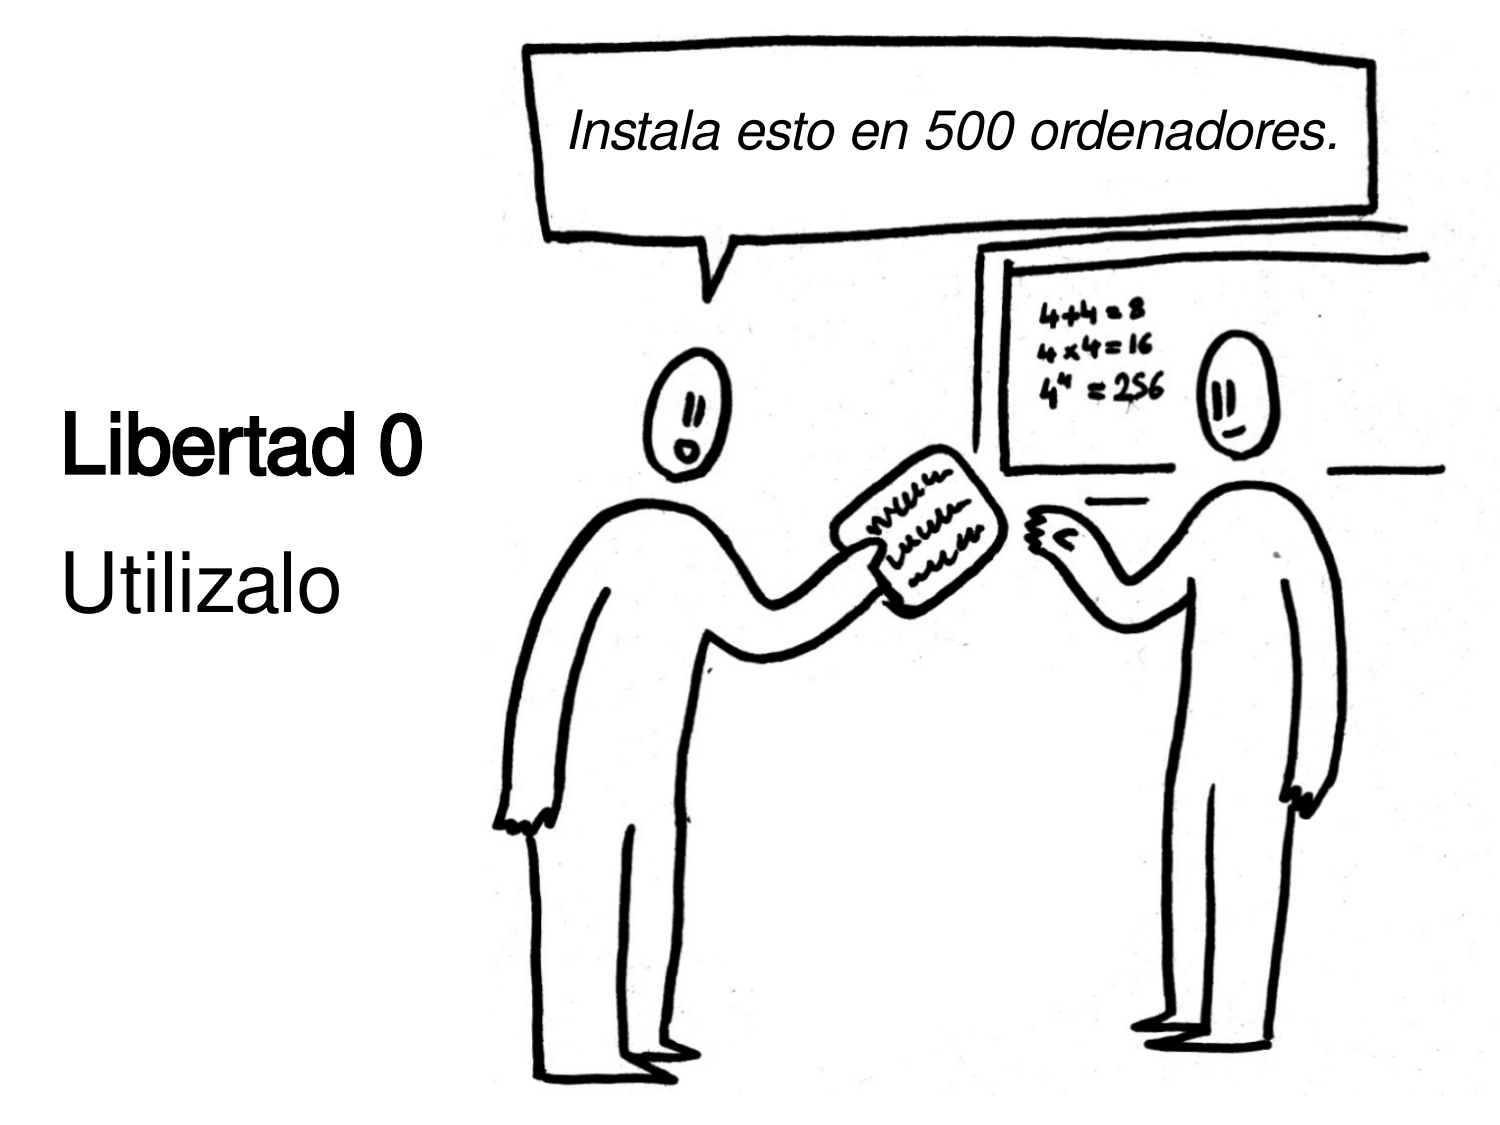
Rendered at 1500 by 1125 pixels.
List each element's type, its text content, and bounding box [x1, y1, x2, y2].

text_box Libertad 0 Utilizalo [45, 389, 586, 826]
picture [485, 28, 1500, 1097]
text_box Instala esto en 500 ordenadores. [525, 28, 1381, 240]
